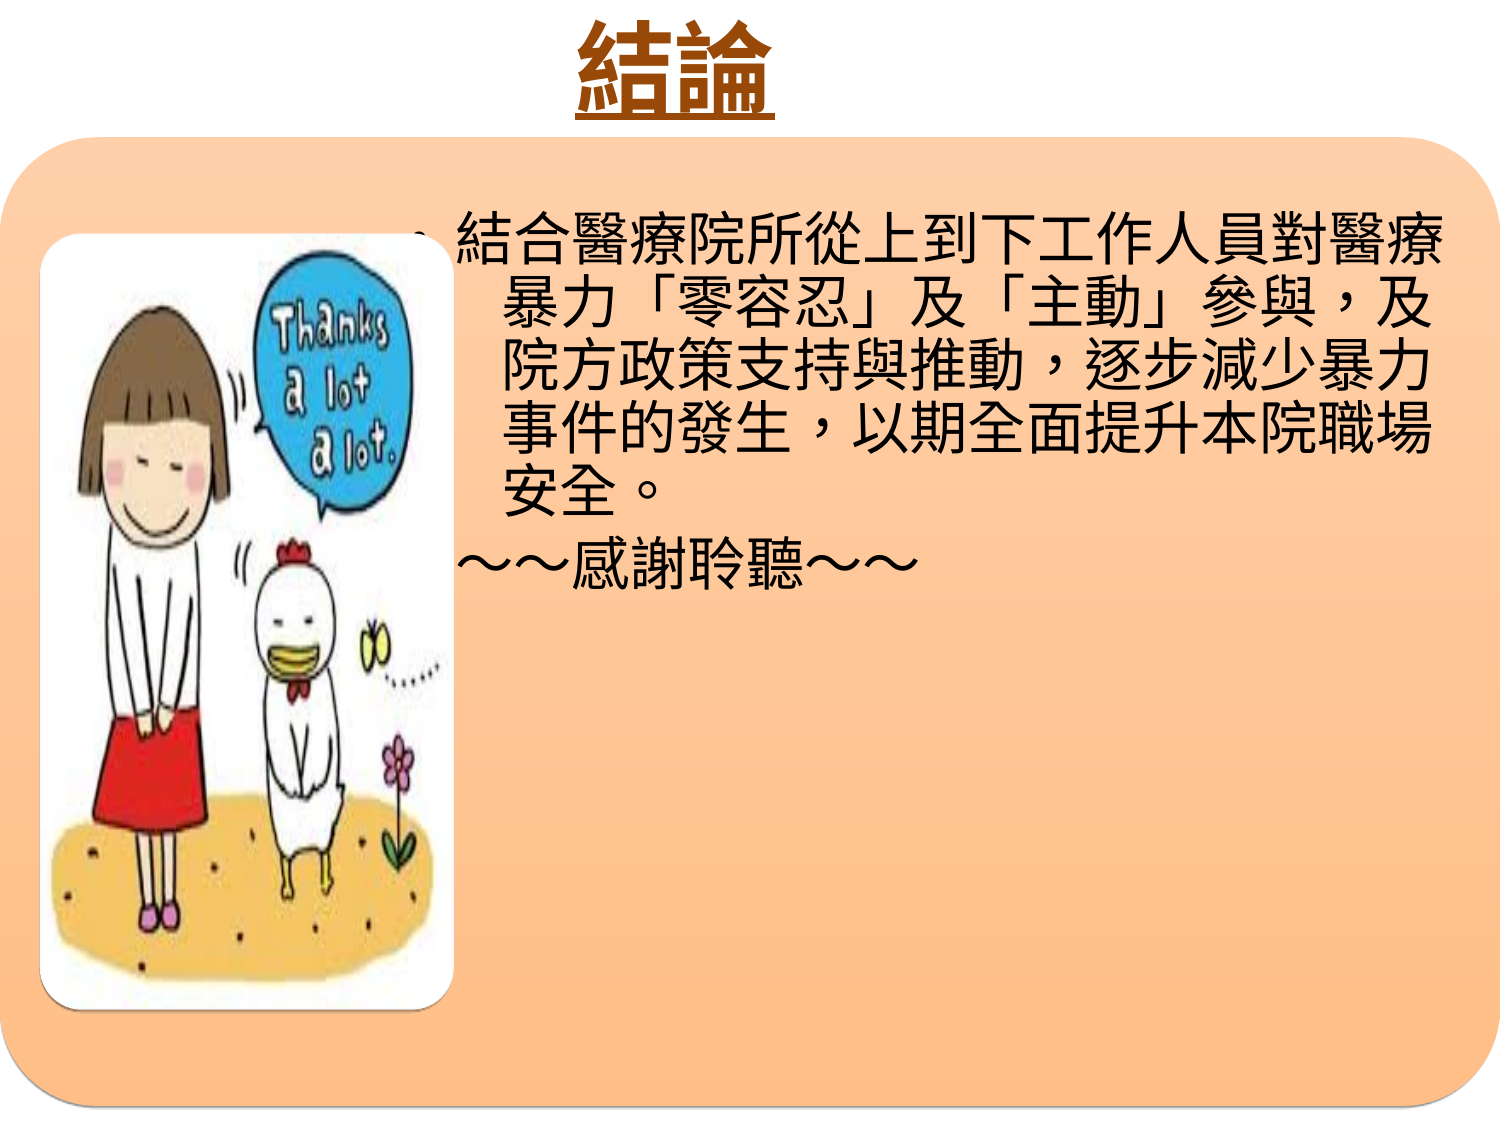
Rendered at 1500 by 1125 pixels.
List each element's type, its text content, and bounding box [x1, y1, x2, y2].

text_box 結合醫療院所從上到下工作人員對醫療暴力「零容忍」及「主動」參與，及院方政策支持與推動，逐步減少暴力事件的發生，以期全面提升本院職場安全。 ～～感謝聆聽～～ [0, 137, 1500, 1106]
text_box [40, 234, 454, 1009]
title 結論 [0, 0, 1351, 160]
